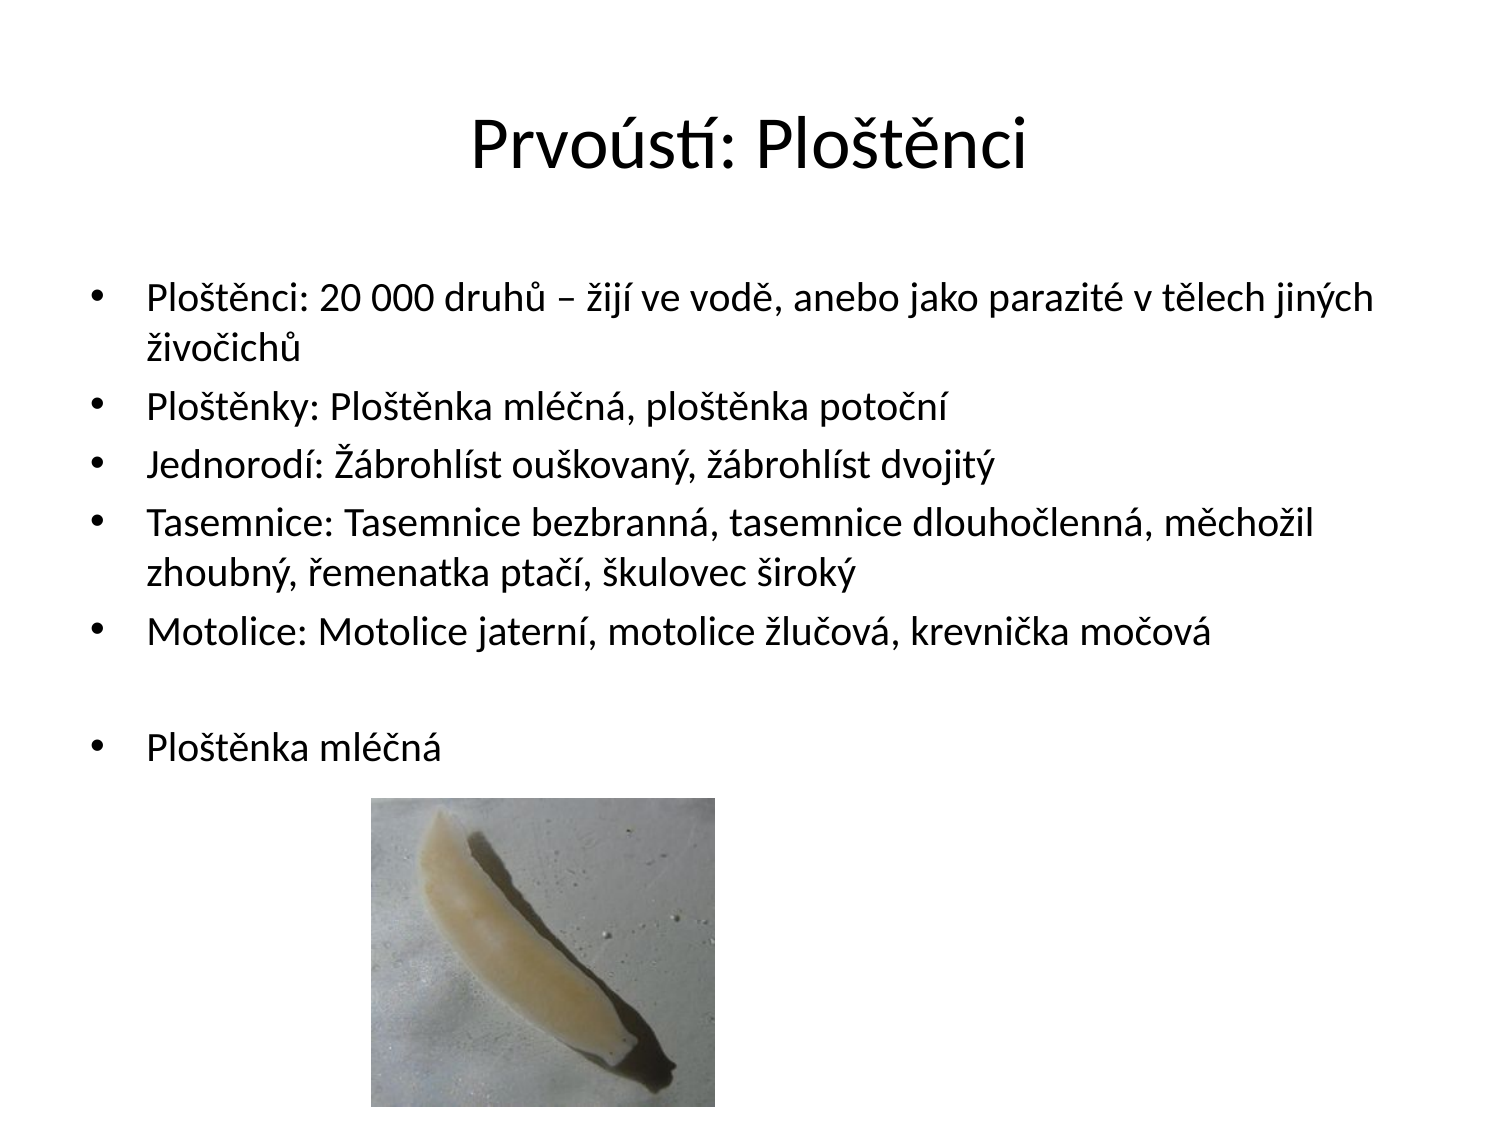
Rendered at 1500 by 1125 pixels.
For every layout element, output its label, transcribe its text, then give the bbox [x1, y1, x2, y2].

title Prvoústí: Ploštěnci [75, 45, 1425, 233]
picture [371, 798, 715, 1107]
list Ploštěnci: 20 000 druhů – žijí ve vodě, anebo jako parazité v tělech jiných živočichů Ploštěnky: Ploštěnka mléčná, ploštěnka potoční Jednorodí: Žábrohlíst ouškovaný, žábrohlíst dvojitý Tasemnice: Tasemnice bezbranná, tasemnice dlouhočlenná, měchožil zhoubný, řemenatka ptačí, škulovec široký Motolice: Motolice jaterní, motolice žlučová, krevnička močová Ploštěnka mléčná [75, 262, 1425, 1005]
